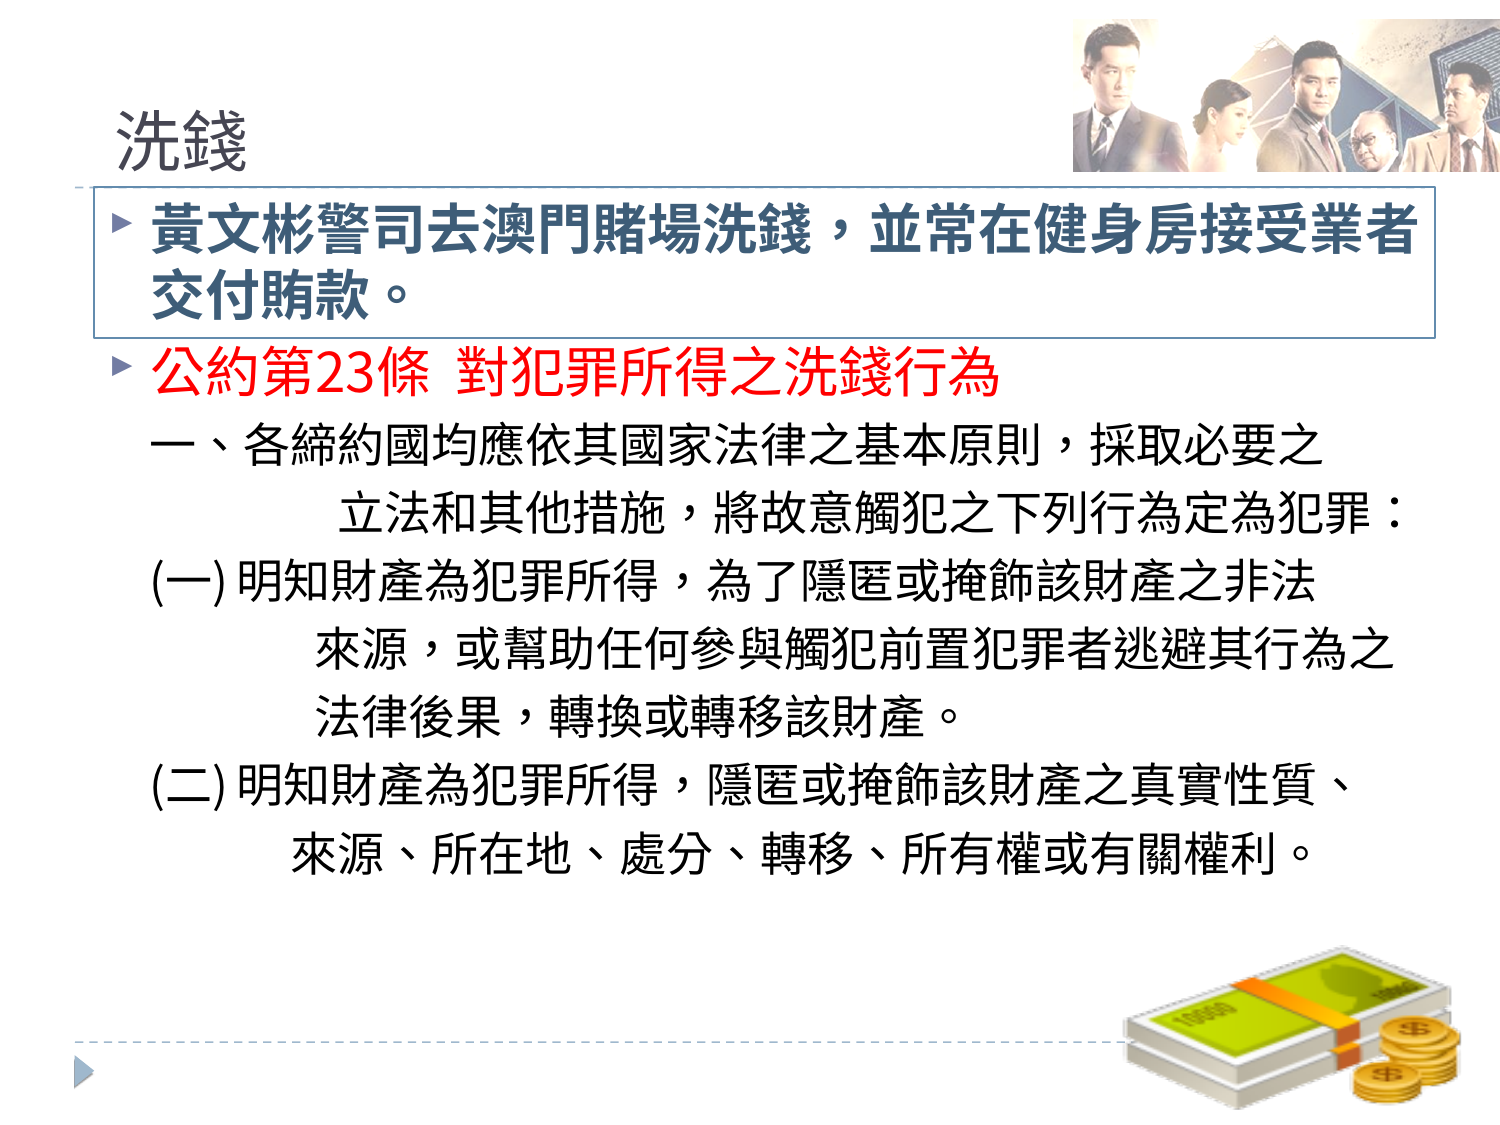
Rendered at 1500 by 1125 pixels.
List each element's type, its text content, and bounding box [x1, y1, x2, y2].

picture [1073, 19, 1500, 172]
title 洗錢 [99, 99, 1142, 186]
list 黃文彬警司去澳門賭場洗錢，並常在健身房接受業者交付賄款。 公約第23條 對犯罪所得之洗錢行為 一、各締約國均應依其國家法律之基本原則，採取必要之 立法和其他措施，將故意觸犯之下列行為定為犯罪： (一)明知財產為犯罪所得，為了隱匿或掩飾該財產之非法 來源，或幫助任何參與觸犯前置犯罪者逃避其行為之 法律後果，轉換或轉移該財產。 (二)明知財產為犯罪所得，隱匿或掩飾該財產之真實性質、 來源、所在地、處分、轉移、所有權或有關權利。 [93, 339, 1436, 935]
list 黃文彬警司去澳門賭場洗錢，並常在健身房接受業者交付賄款。 公約第23條 對犯罪所得之洗錢行為 一、各締約國均應依其國家法律之基本原則，採取必要之 立法和其他措施，將故意觸犯之下列行為定為犯罪： (一)明知財產為犯罪所得，為了隱匿或掩飾該財產之非法 來源，或幫助任何參與觸犯前置犯罪者逃避其行為之 法律後果，轉換或轉移該財產。 (二)明知財產為犯罪所得，隱匿或掩飾該財產之真實性質、 來源、所在地、處分、轉移、所有權或有關權利。 [95, 188, 1434, 337]
picture [1086, 893, 1500, 1125]
